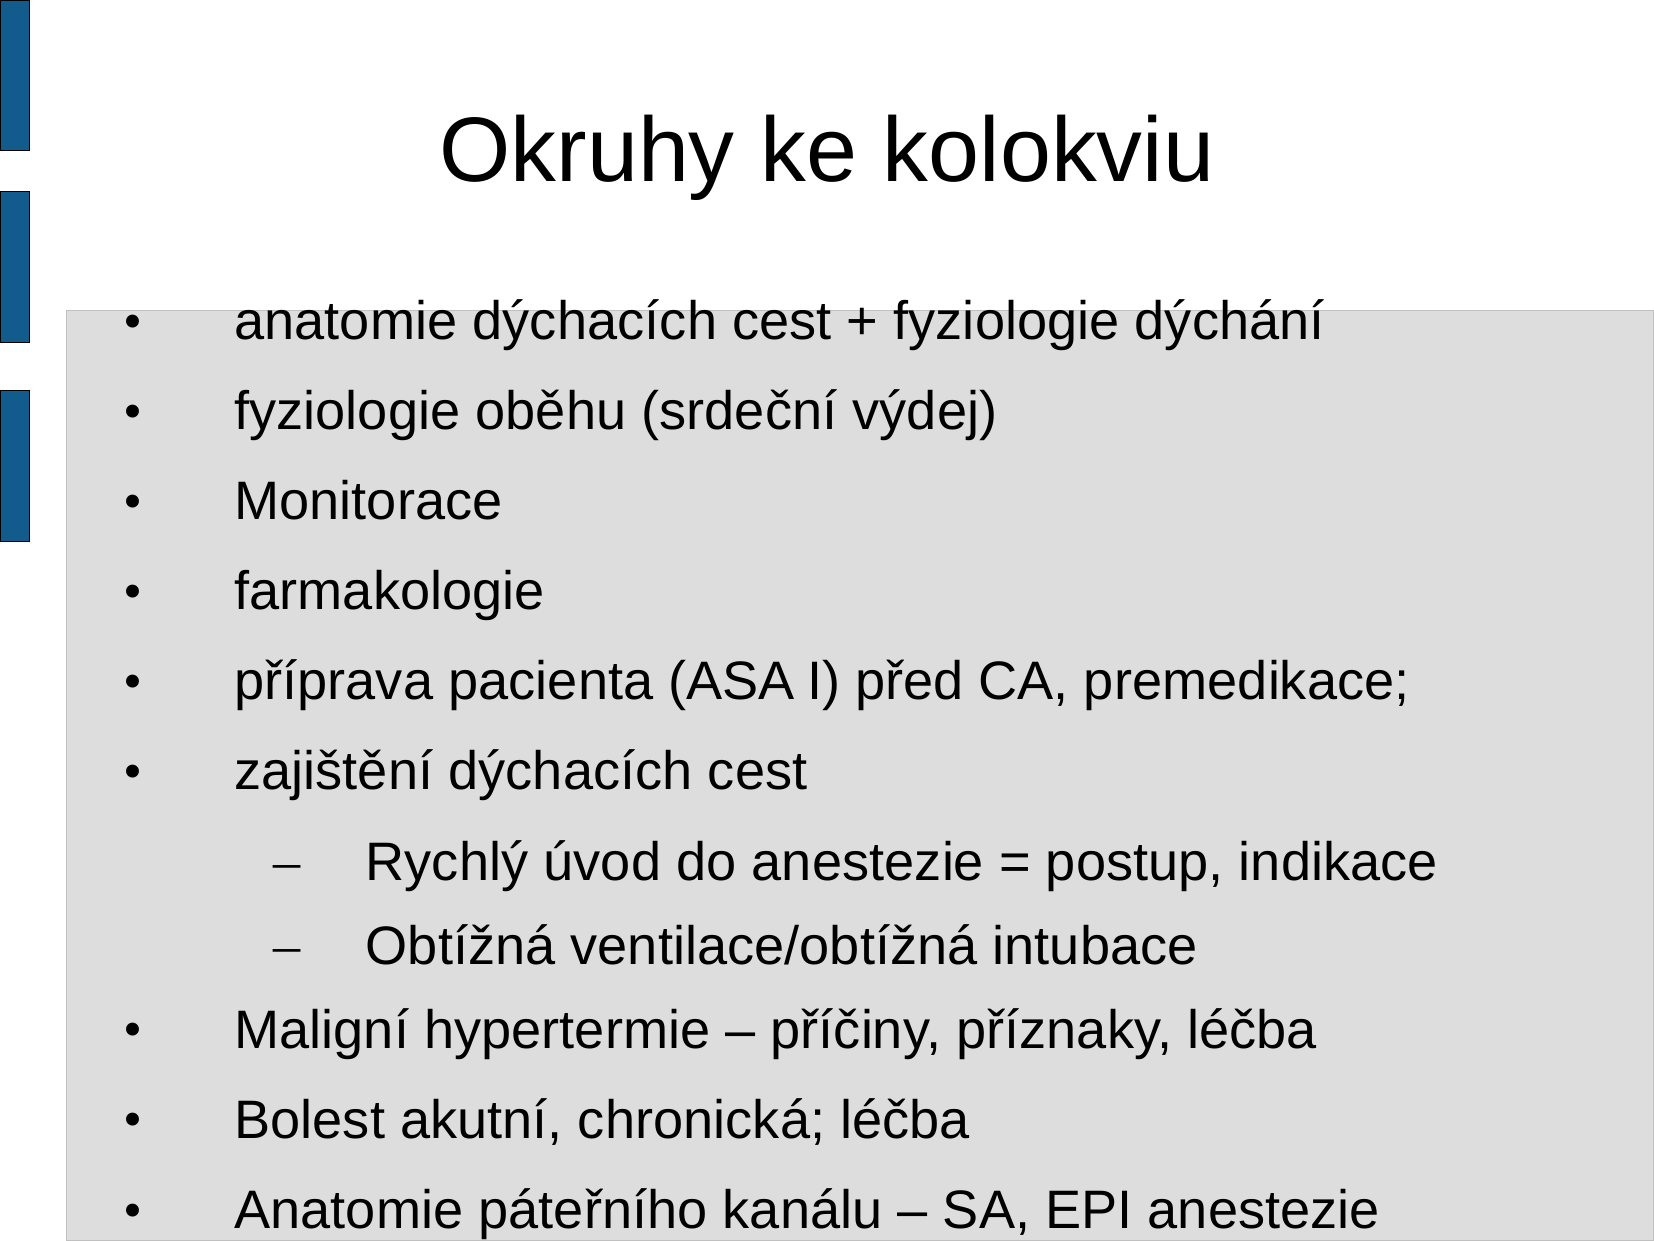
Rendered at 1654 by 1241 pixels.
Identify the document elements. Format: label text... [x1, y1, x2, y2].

list anatomie dýchacích cest + fyziologie dýchání fyziologie oběhu (srdeční výdej) Monitorace farmakologie příprava pacienta (ASA I) před CA, premedikace; zajištění dýchacích cest Rychlý úvod do anestezie = postup, indikace Obtížná ventilace/obtížná intubace Maligní hypertermie – příčiny, příznaky, léčba Bolest akutní, chronická; léčba Anatomie páteřního kanálu – SA, EPI anestezie [123, 290, 1562, 1241]
title Okruhy ke kolokviu [121, 53, 1534, 246]
